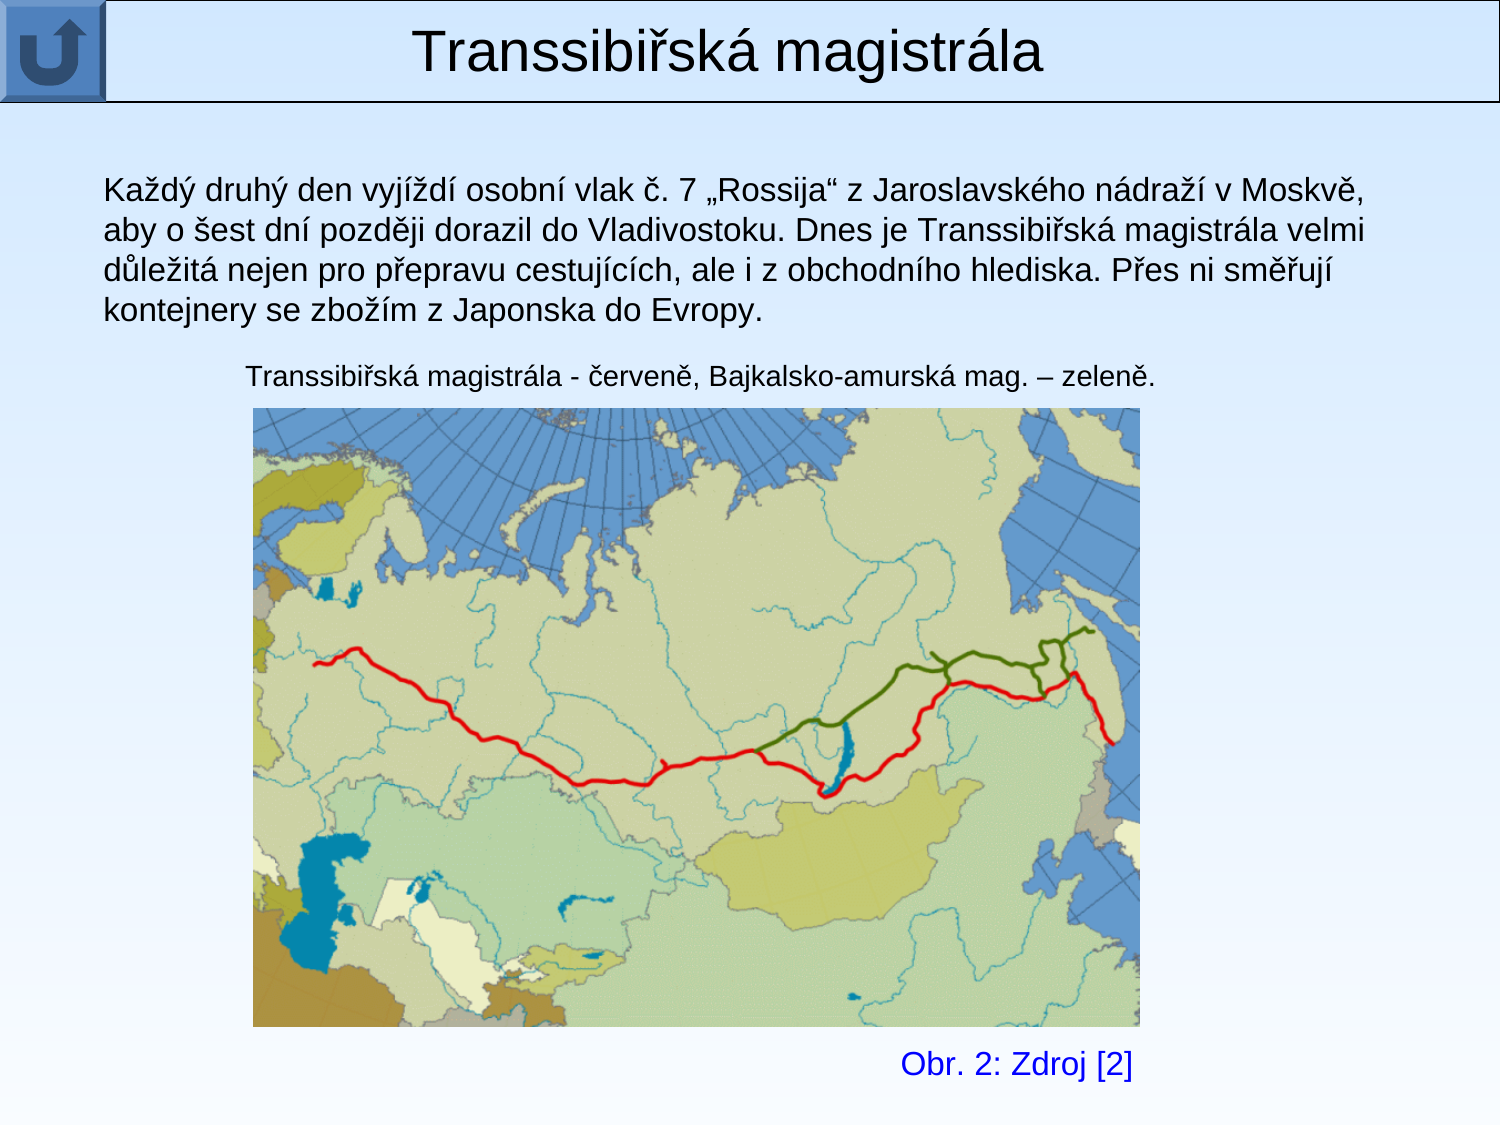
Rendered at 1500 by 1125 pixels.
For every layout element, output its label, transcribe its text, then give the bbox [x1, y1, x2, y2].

text_box [1, 0, 107, 102]
text_box Obr. 2: Zdroj [2] [885, 1034, 1164, 1091]
text_box Každý druhý den vyjíždí osobní vlak č. 7 „Rossija“ z Jaroslavského nádraží v Moskvě, aby o šest dní později dorazil do Vladivostoku. Dnes je Transsibiřská magistrála velmi důležitá nejen pro přepravu cestujících, ale i z obchodního hlediska. Přes ni směřují kontejnery se zbožím z Japonska do Evropy. [88, 160, 1424, 337]
text_box Transsibiřská magistrála - červeně, Bajkalsko-amurská mag. – zeleně. [230, 349, 1235, 401]
title Transsibiřská magistrála [107, 0, 1404, 102]
picture [253, 408, 1140, 1027]
